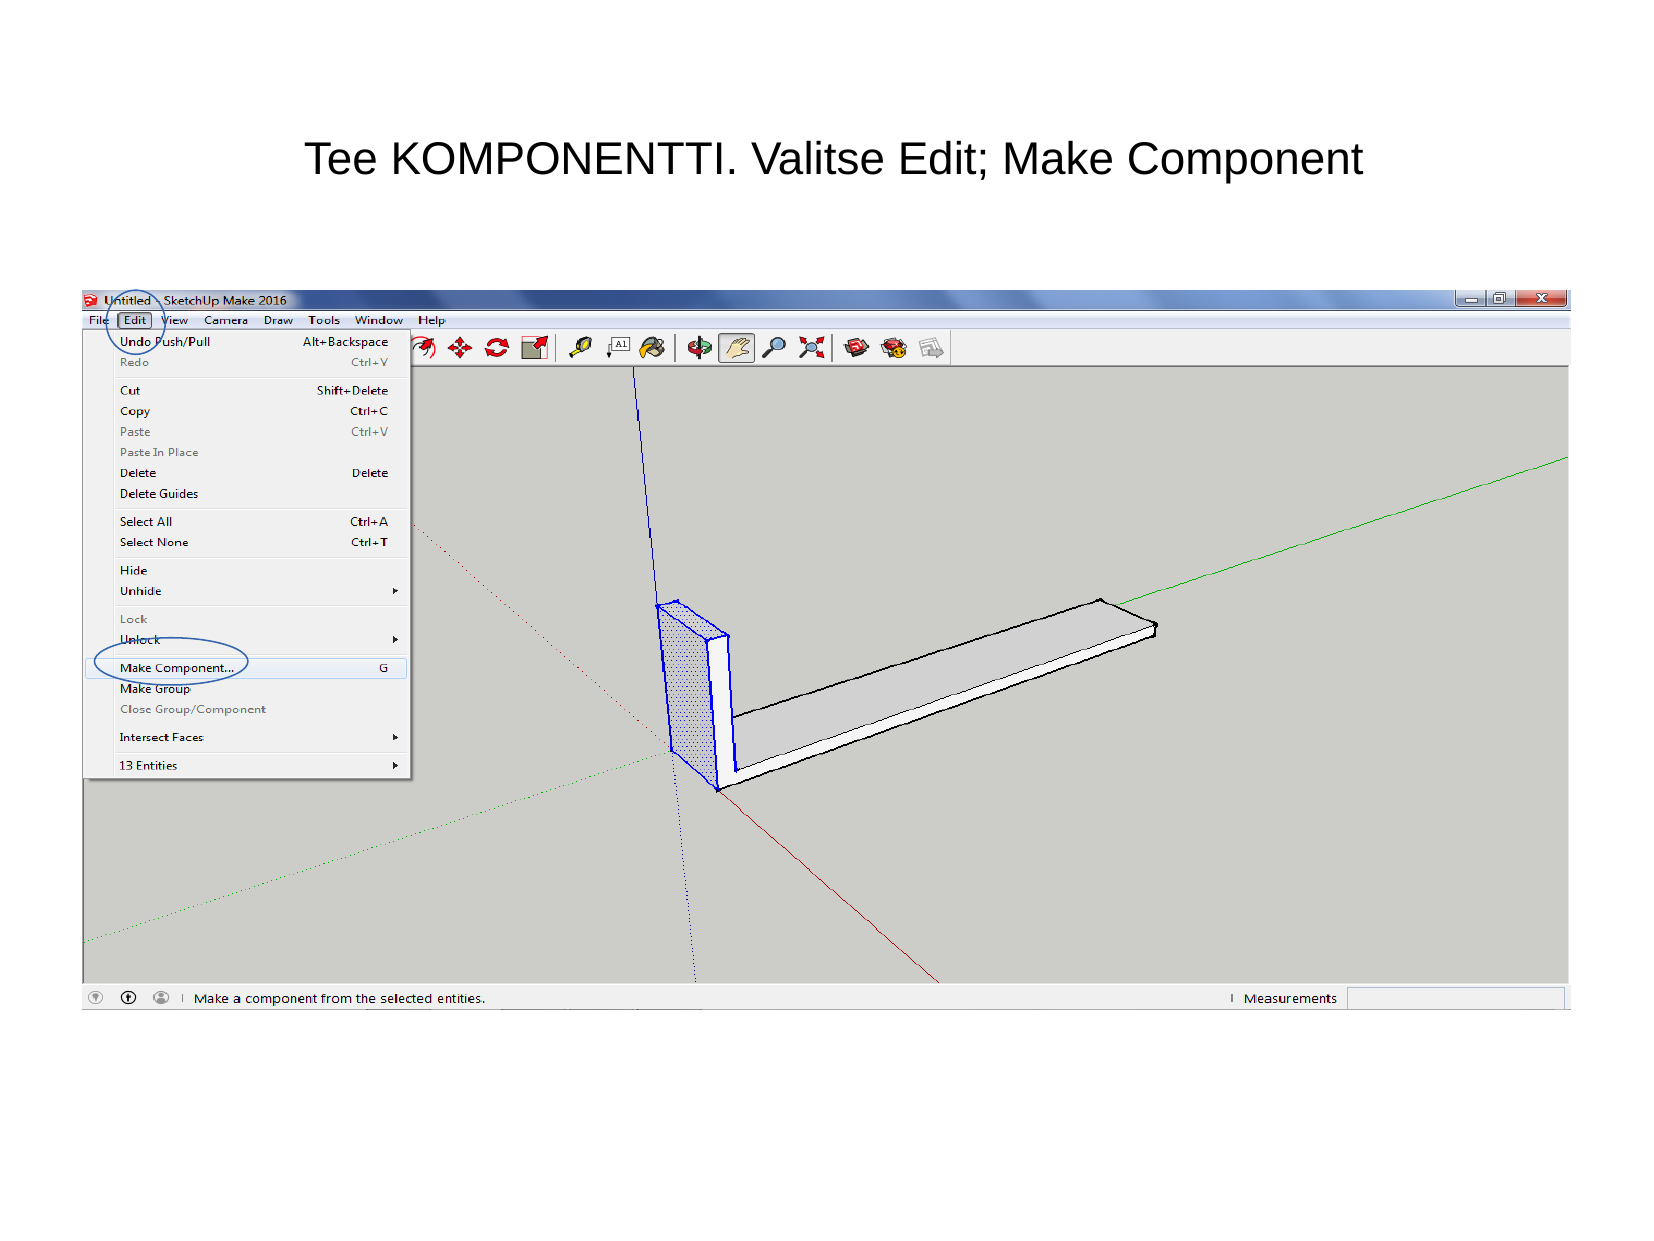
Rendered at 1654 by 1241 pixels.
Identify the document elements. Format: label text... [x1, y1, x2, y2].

picture [108, 291, 164, 353]
text_box Tee KOMPONENTTI. Valitse Edit; Make Component [82, 49, 1571, 257]
picture [82, 290, 1571, 1010]
